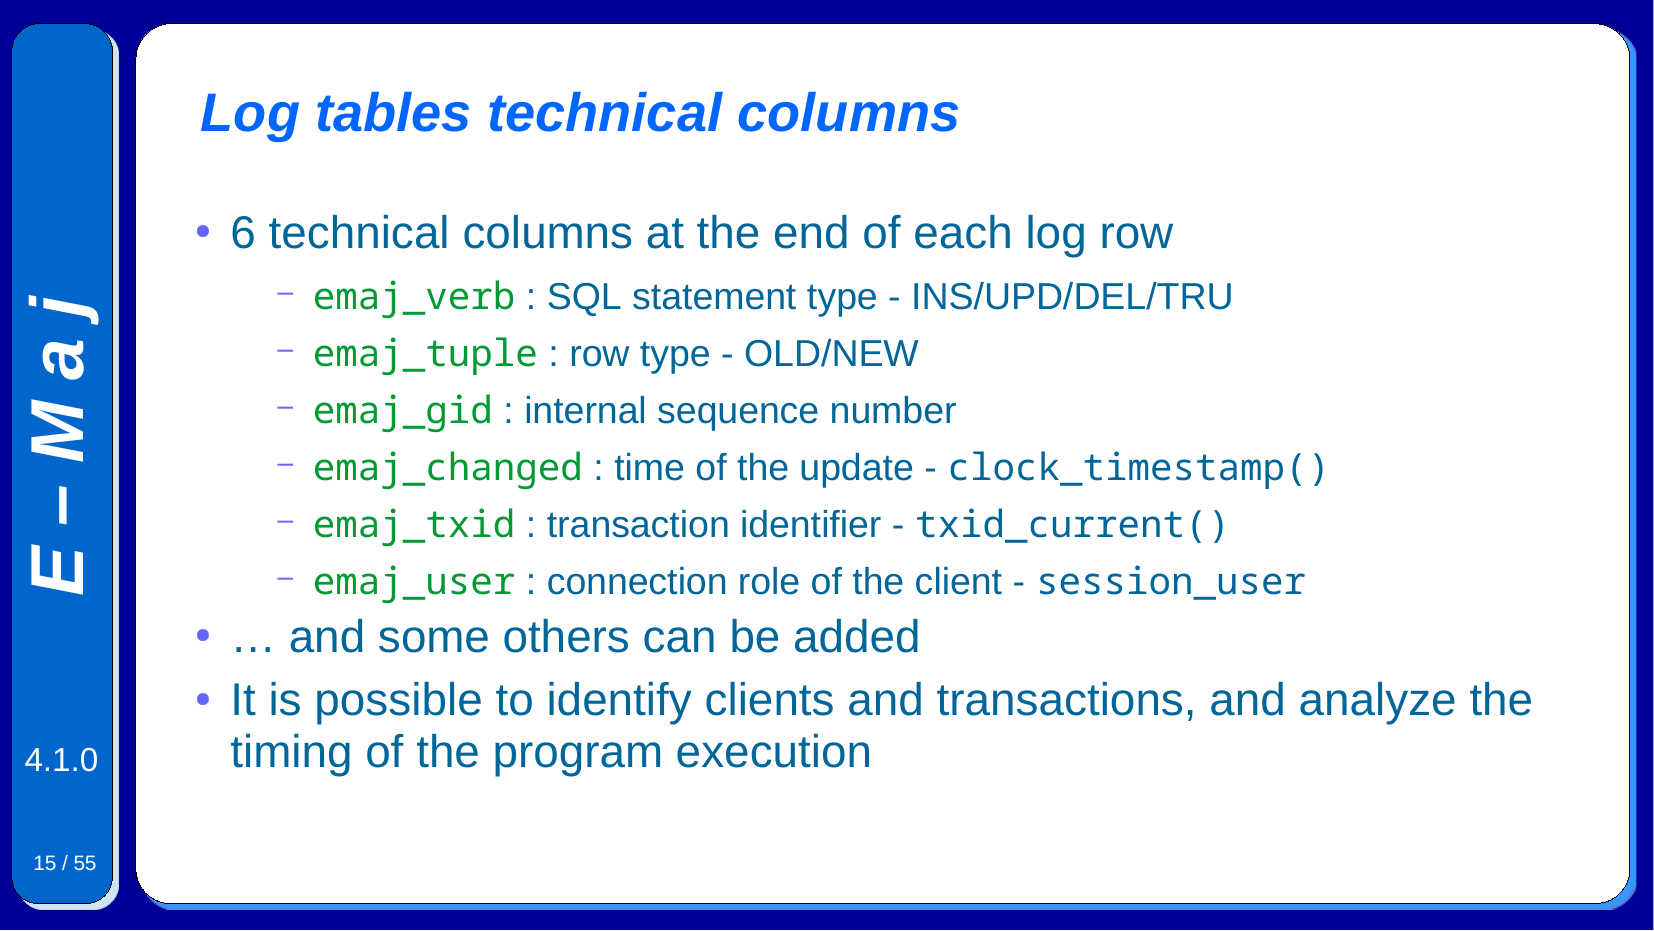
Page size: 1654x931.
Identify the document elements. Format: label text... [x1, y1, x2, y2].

title Log tables technical columns [200, 34, 1575, 191]
list 6 technical columns at the end of each log row emaj_verb : SQL statement type - INS/UPD/DEL/TRU emaj_tuple : row type - OLD/NEW emaj_gid : internal sequence number emaj_changed : time of the update - clock_timestamp() emaj_txid : transaction identifier - txid_current() emaj_user : connection role of the client - session_user … and some others can be added It is possible to identify clients and transactions, and analyze the timing of the program execution [177, 206, 1587, 846]
